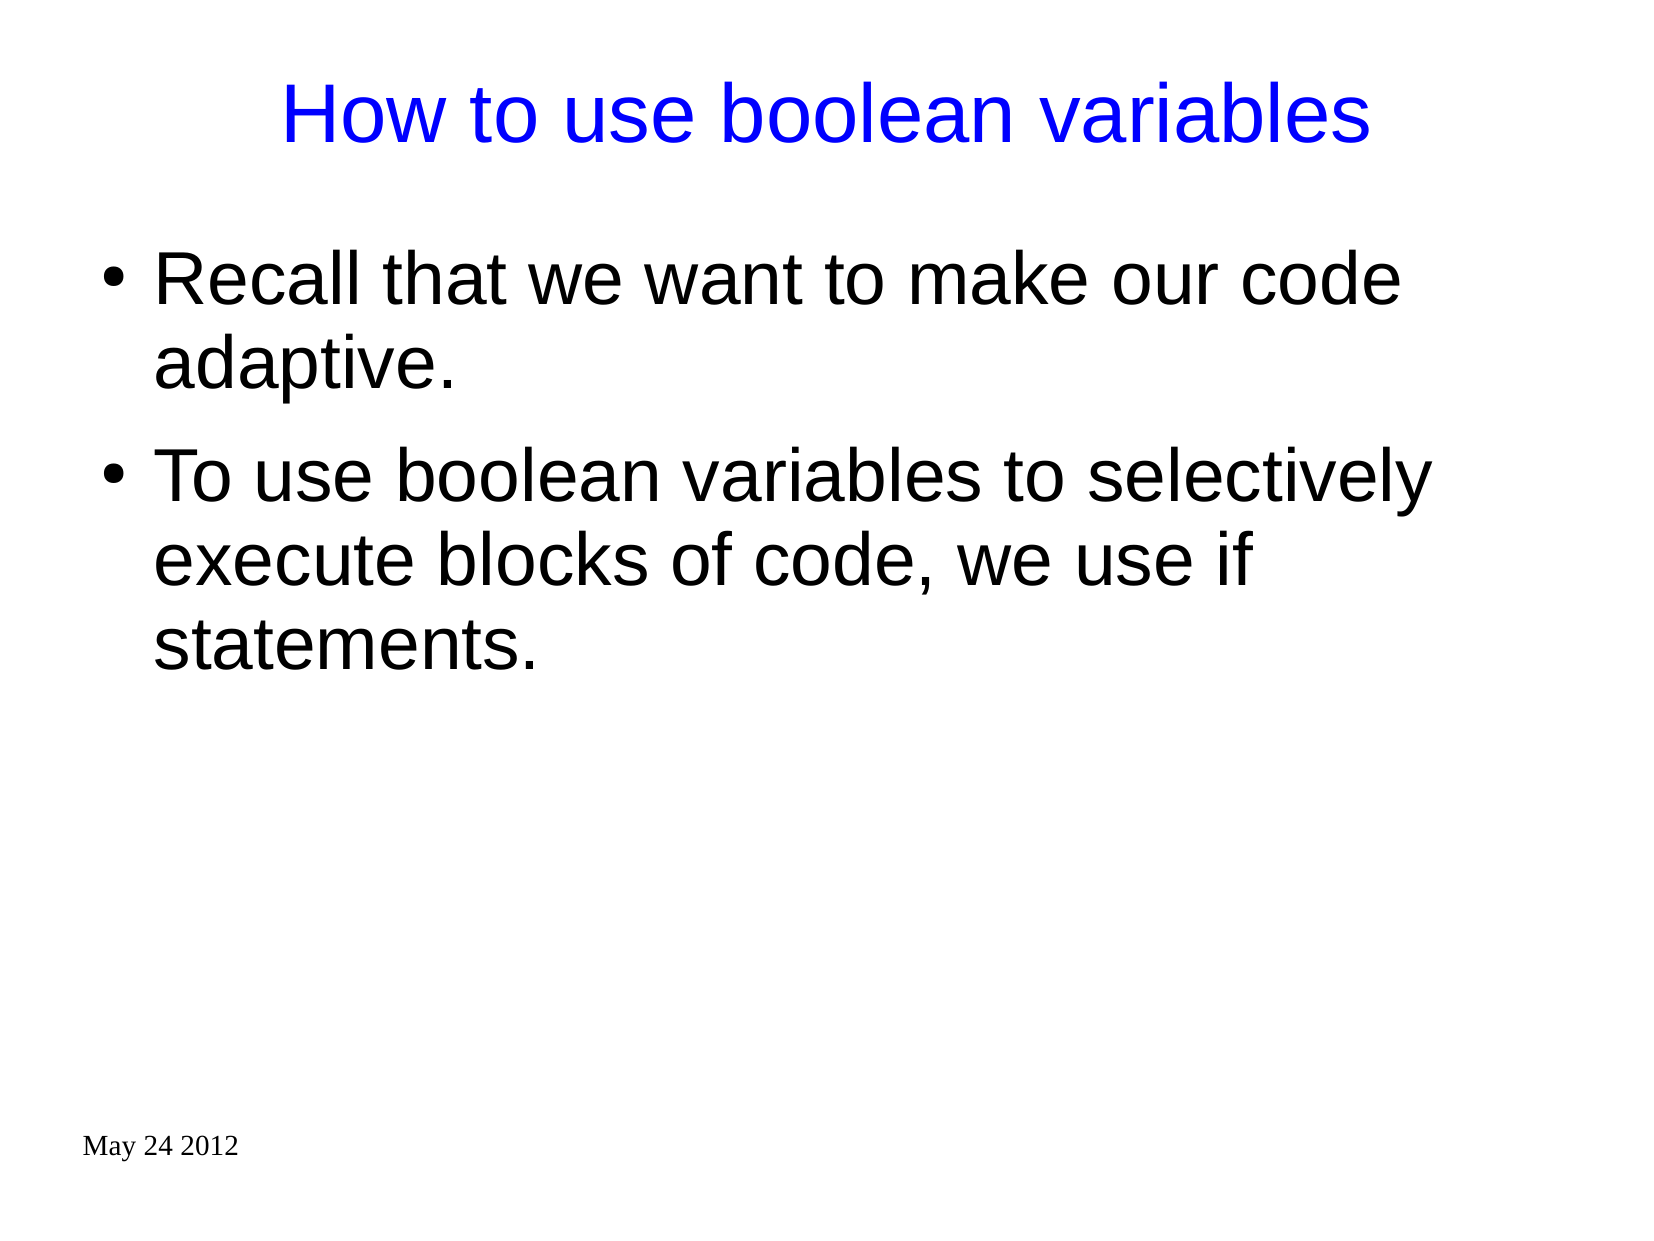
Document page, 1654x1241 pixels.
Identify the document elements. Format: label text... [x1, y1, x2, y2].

title How to use boolean variables [82, 49, 1571, 178]
list Recall that we want to make our code adaptive. To use boolean variables to selectively execute blocks of code, we use if statements. [82, 236, 1571, 1109]
